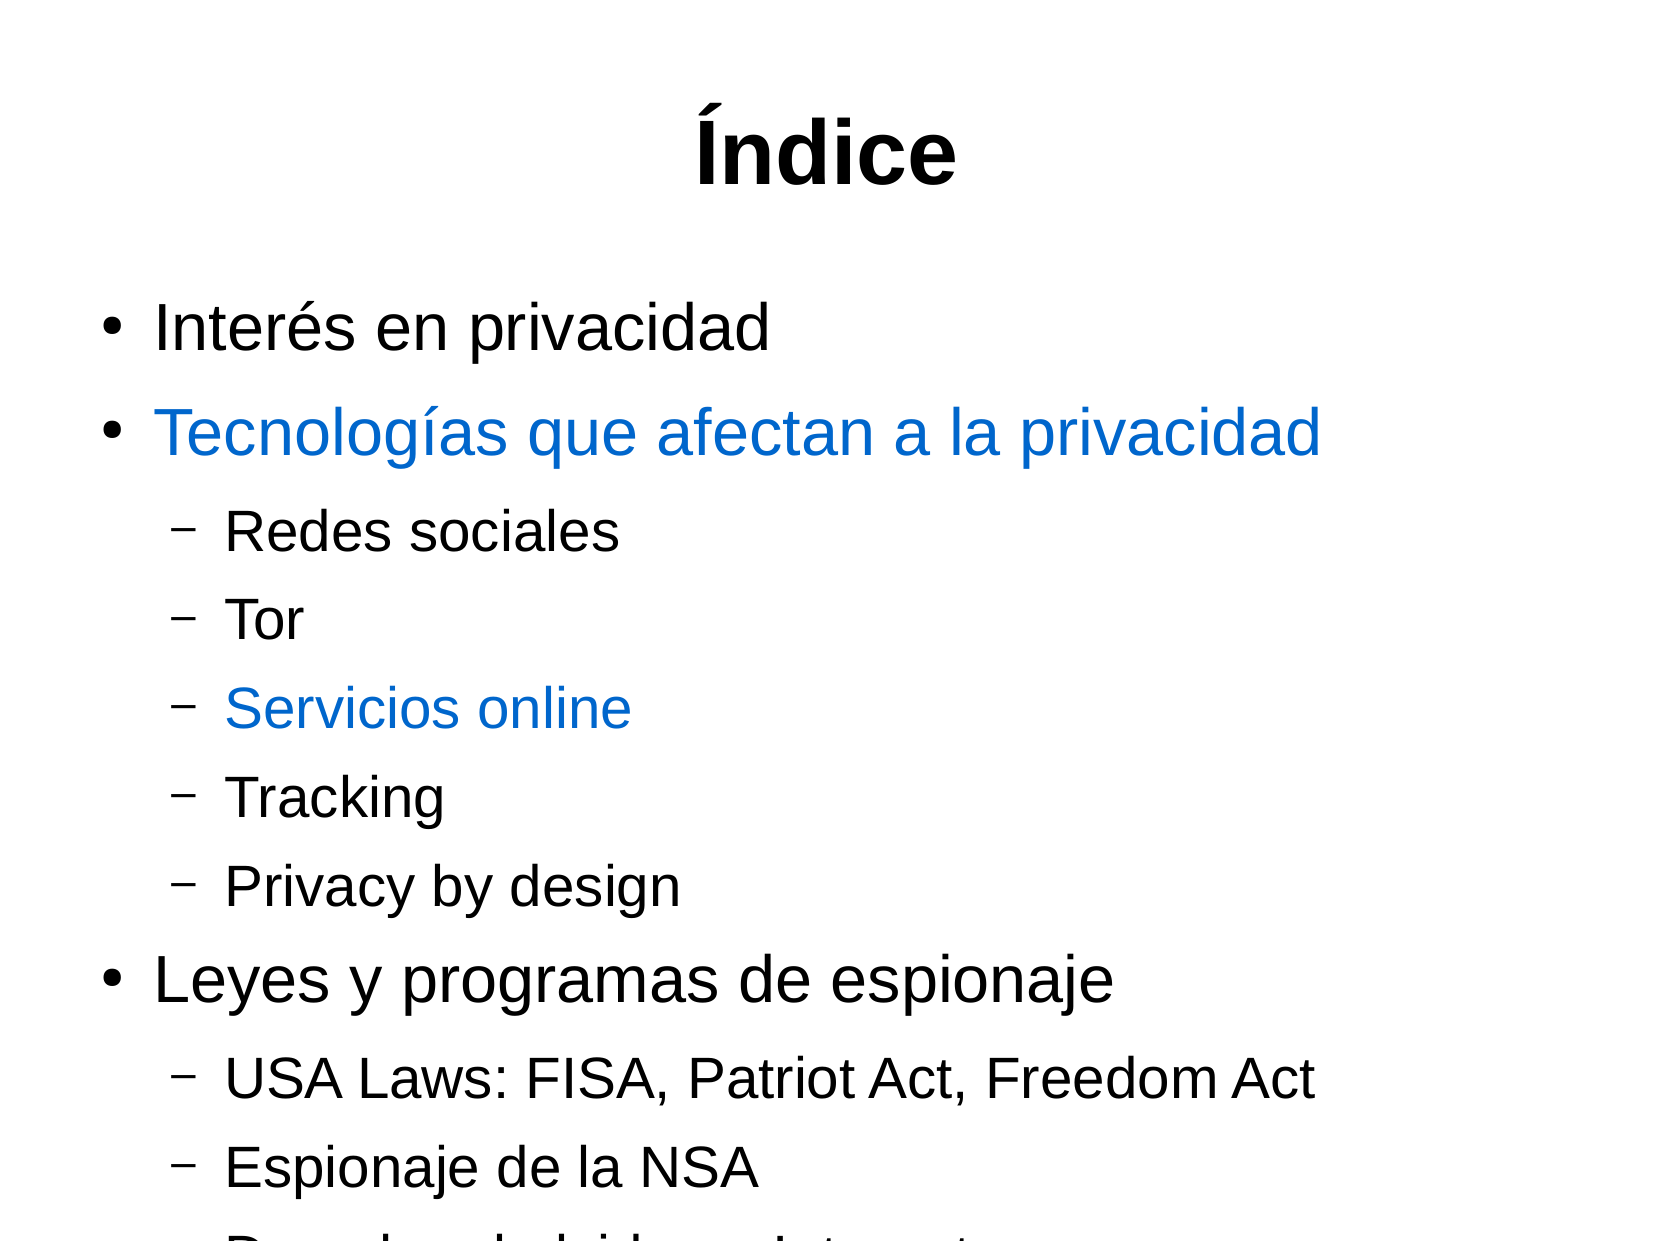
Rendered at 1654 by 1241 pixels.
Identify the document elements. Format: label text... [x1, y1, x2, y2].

list Interés en privacidad Tecnologías que afectan a la privacidad Redes sociales Tor Servicios online Tracking Privacy by design Leyes y programas de espionaje USA Laws: FISA, Patriot Act, Freedom Act Espionaje de la NSA Derecho al olvido en Internet Cibercrimen y privacidad [82, 290, 1571, 1010]
title Índice [82, 49, 1571, 257]
